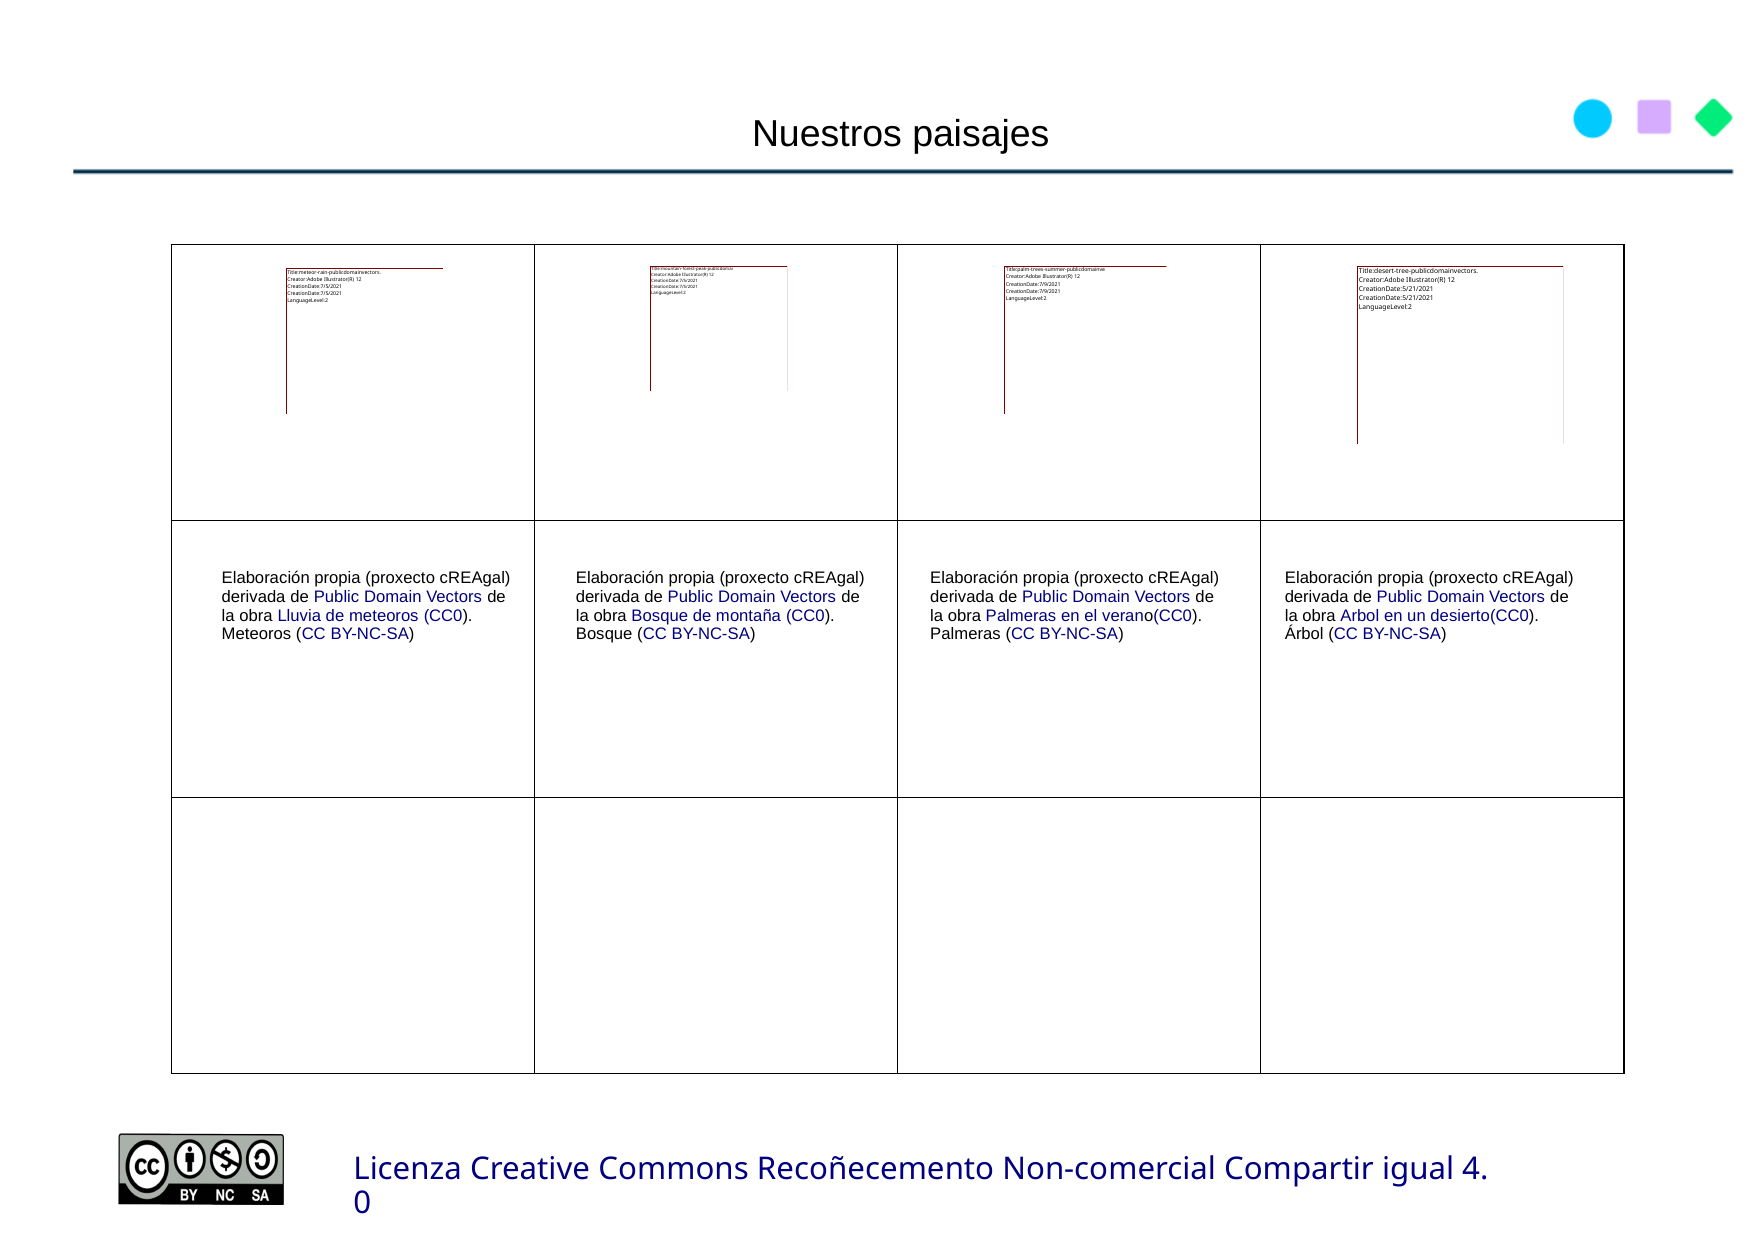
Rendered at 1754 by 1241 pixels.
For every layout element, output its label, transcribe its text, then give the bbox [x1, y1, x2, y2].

table_cell [898, 798, 1260, 1073]
picture [1356, 265, 1565, 444]
text_box Elaboración propia (proxecto cREAgal) derivada de Public Domain Vectors de la obra Bosque de montaña (CC0). Bosque (CC BY-NC-SA) [561, 561, 886, 651]
picture [59, 70, 1743, 197]
table_header [535, 245, 897, 520]
table_header [1261, 245, 1623, 520]
text_box Licenza Creative Commons Recoñecemento Non-comercial Compartir igual 4.0 [338, 1119, 1506, 1217]
picture [1003, 265, 1167, 414]
table_cell [535, 521, 897, 797]
picture [118, 1133, 284, 1205]
text_box Elaboración propia (proxecto cREAgal) derivada de Public Domain Vectors de la obra Arbol en un desierto(CC0). Árbol (CC BY-NC-SA) [1269, 561, 1595, 651]
table_cell [898, 521, 1260, 797]
table_cell [1261, 798, 1623, 1073]
picture [649, 265, 789, 391]
picture [285, 268, 443, 414]
table_cell [535, 798, 897, 1073]
text_box Elaboración propia (proxecto cREAgal) derivada de Public Domain Vectors de la obra Lluvia de meteoros (CC0). Meteoros (CC BY-NC-SA) [206, 561, 532, 651]
table_cell [172, 798, 534, 1073]
table_cell [1261, 521, 1623, 797]
table_cell [172, 521, 534, 797]
table_header [172, 245, 534, 520]
text_box Elaboración propia (proxecto cREAgal) derivada de Public Domain Vectors de la obra Palmeras en el verano(CC0). Palmeras (CC BY-NC-SA) [915, 561, 1240, 651]
table_header [898, 245, 1260, 520]
